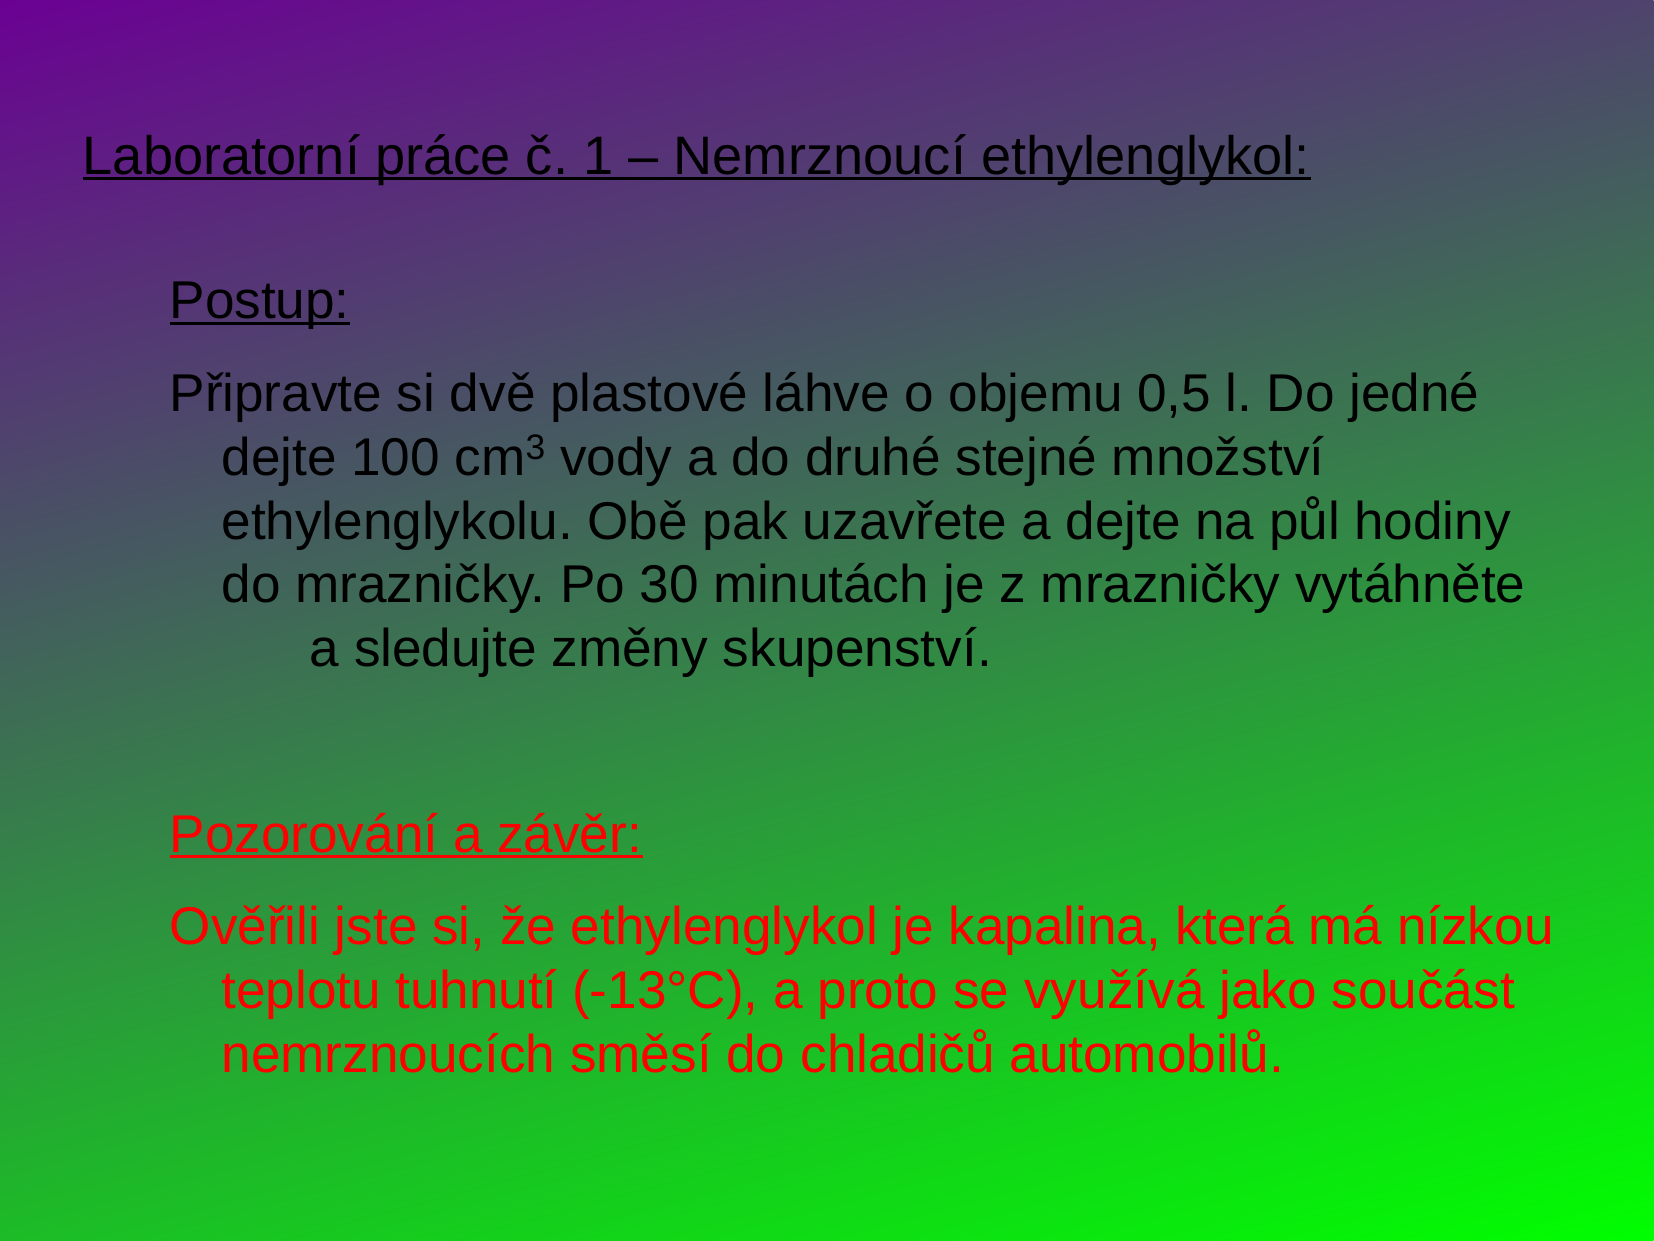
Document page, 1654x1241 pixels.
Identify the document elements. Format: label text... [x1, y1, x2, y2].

list Postup: Připravte si dvě plastové láhve o objemu 0,5 l. Do jedné dejte 100 cm3 vody a do druhé stejné množství ethylenglykolu. Obě pak uzavřete a dejte na půl hodiny do mrazničky. Po 30 minutách je z mrazničky vytáhněte a sledujte změny skupenství. Pozorování a závěr: Ověřili jste si, že ethylenglykol je kapalina, která má nízkou teplotu tuhnutí (-13°C), a proto se využívá jako součást nemrznoucích směsí do chladičů automobilů. [82, 265, 1571, 1085]
title Laboratorní práce č. 1 – Nemrznoucí ethylenglykol: [82, 49, 1571, 257]
